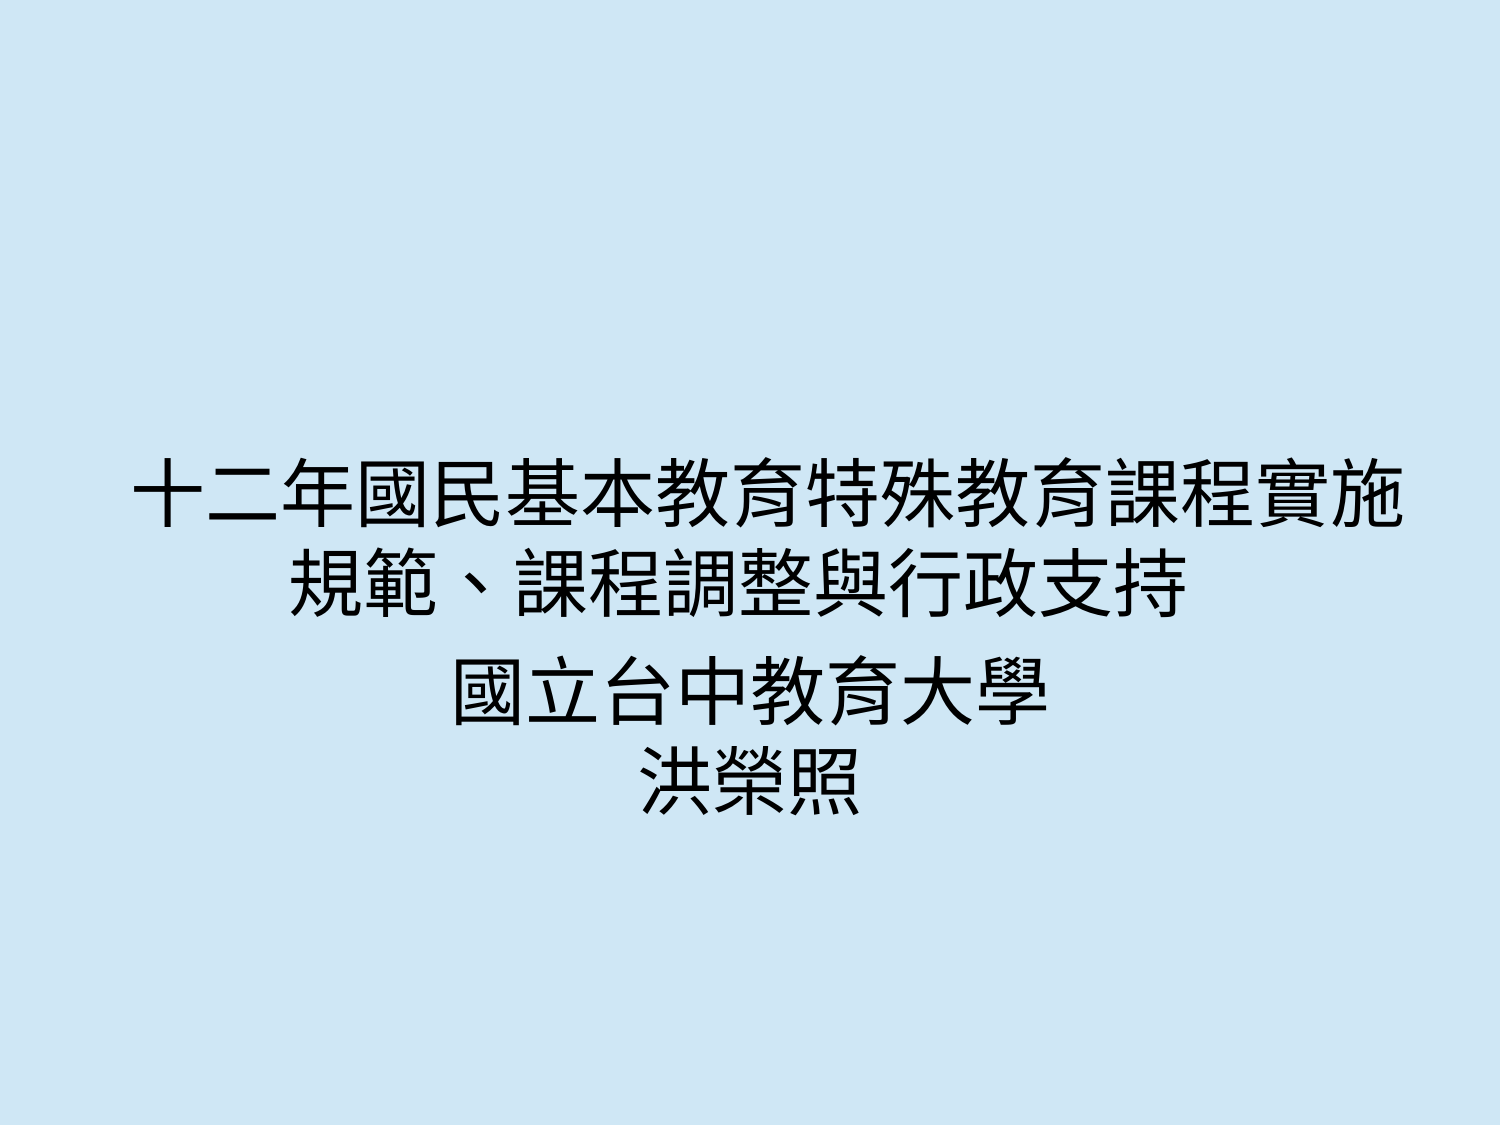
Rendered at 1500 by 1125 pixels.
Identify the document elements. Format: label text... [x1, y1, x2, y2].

title 十二年國民基本教育特殊教育課程實施規範、課程調整與行政支持 [112, 349, 1424, 591]
subtitle 國立台中教育大學 洪榮照 [225, 637, 1275, 925]
